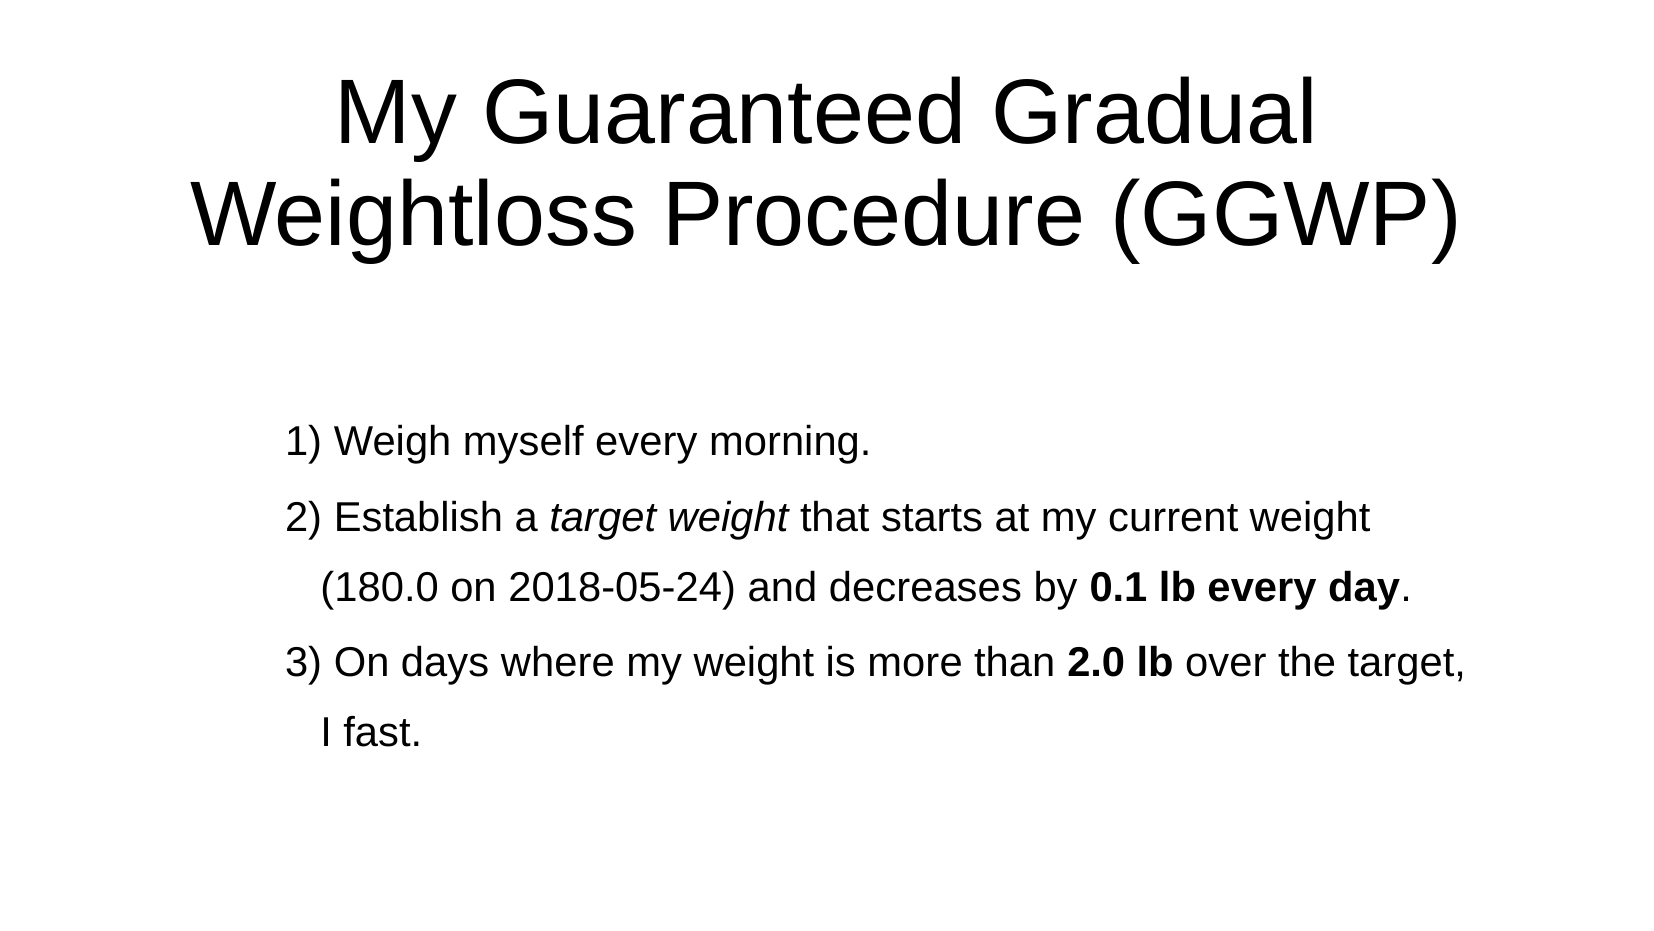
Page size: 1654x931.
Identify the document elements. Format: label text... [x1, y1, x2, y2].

title My Guaranteed Gradual Weightloss Procedure (GGWP) [82, 60, 1571, 266]
subtitle Weigh myself every morning. Establish a target weight that starts at my current weight (180.0 on 2018-05-24) and decreases by 0.1 lb every day. On days where my weight is more than 2.0 lb over the target, I fast. [285, 354, 1471, 796]
